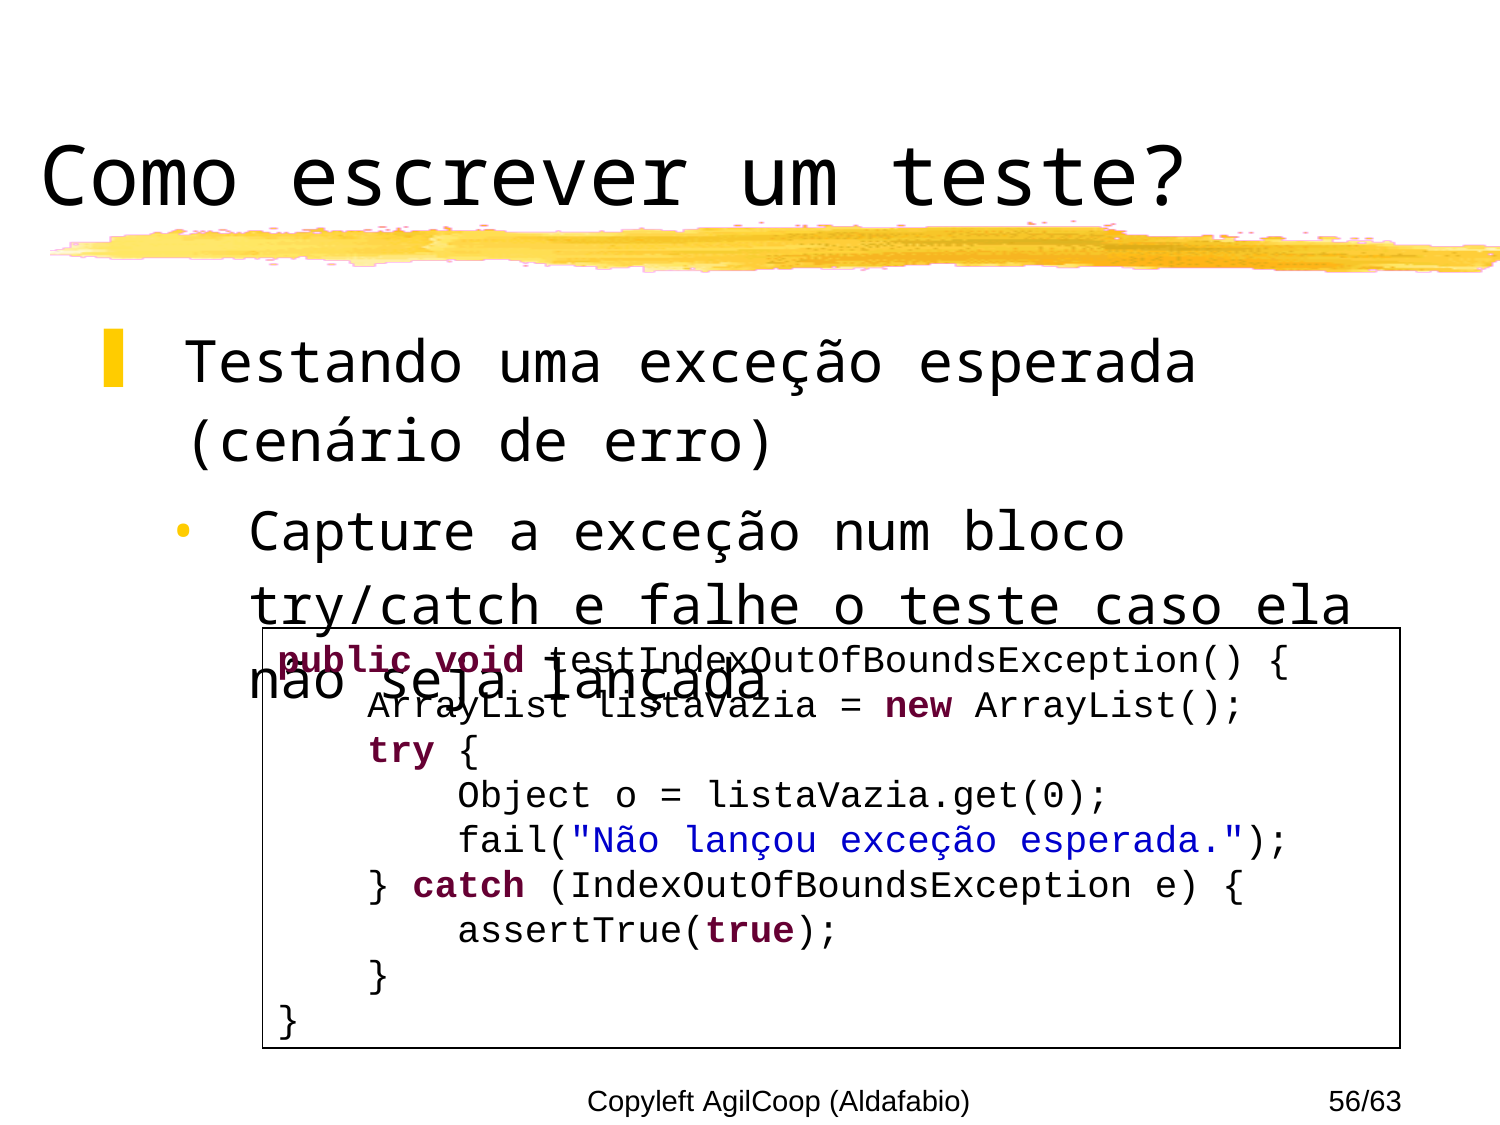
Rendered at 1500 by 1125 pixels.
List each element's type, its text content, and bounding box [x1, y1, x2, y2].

text_box public void testIndexOutOfBoundsException() { ArrayList listaVazia = new ArrayList(); try { Object o = listaVazia.get(0); fail("Não lançou exceção esperada."); } catch (IndexOutOfBoundsException e) { assertTrue(true); } } [262, 627, 1401, 1049]
title Como escrever um teste? [24, 74, 1488, 238]
list Testando uma exceção esperada (cenário de erro) Capture a exceção num bloco try/catch e falhe o teste caso ela não seja lançada [74, 312, 1417, 997]
picture [50, 215, 1500, 284]
